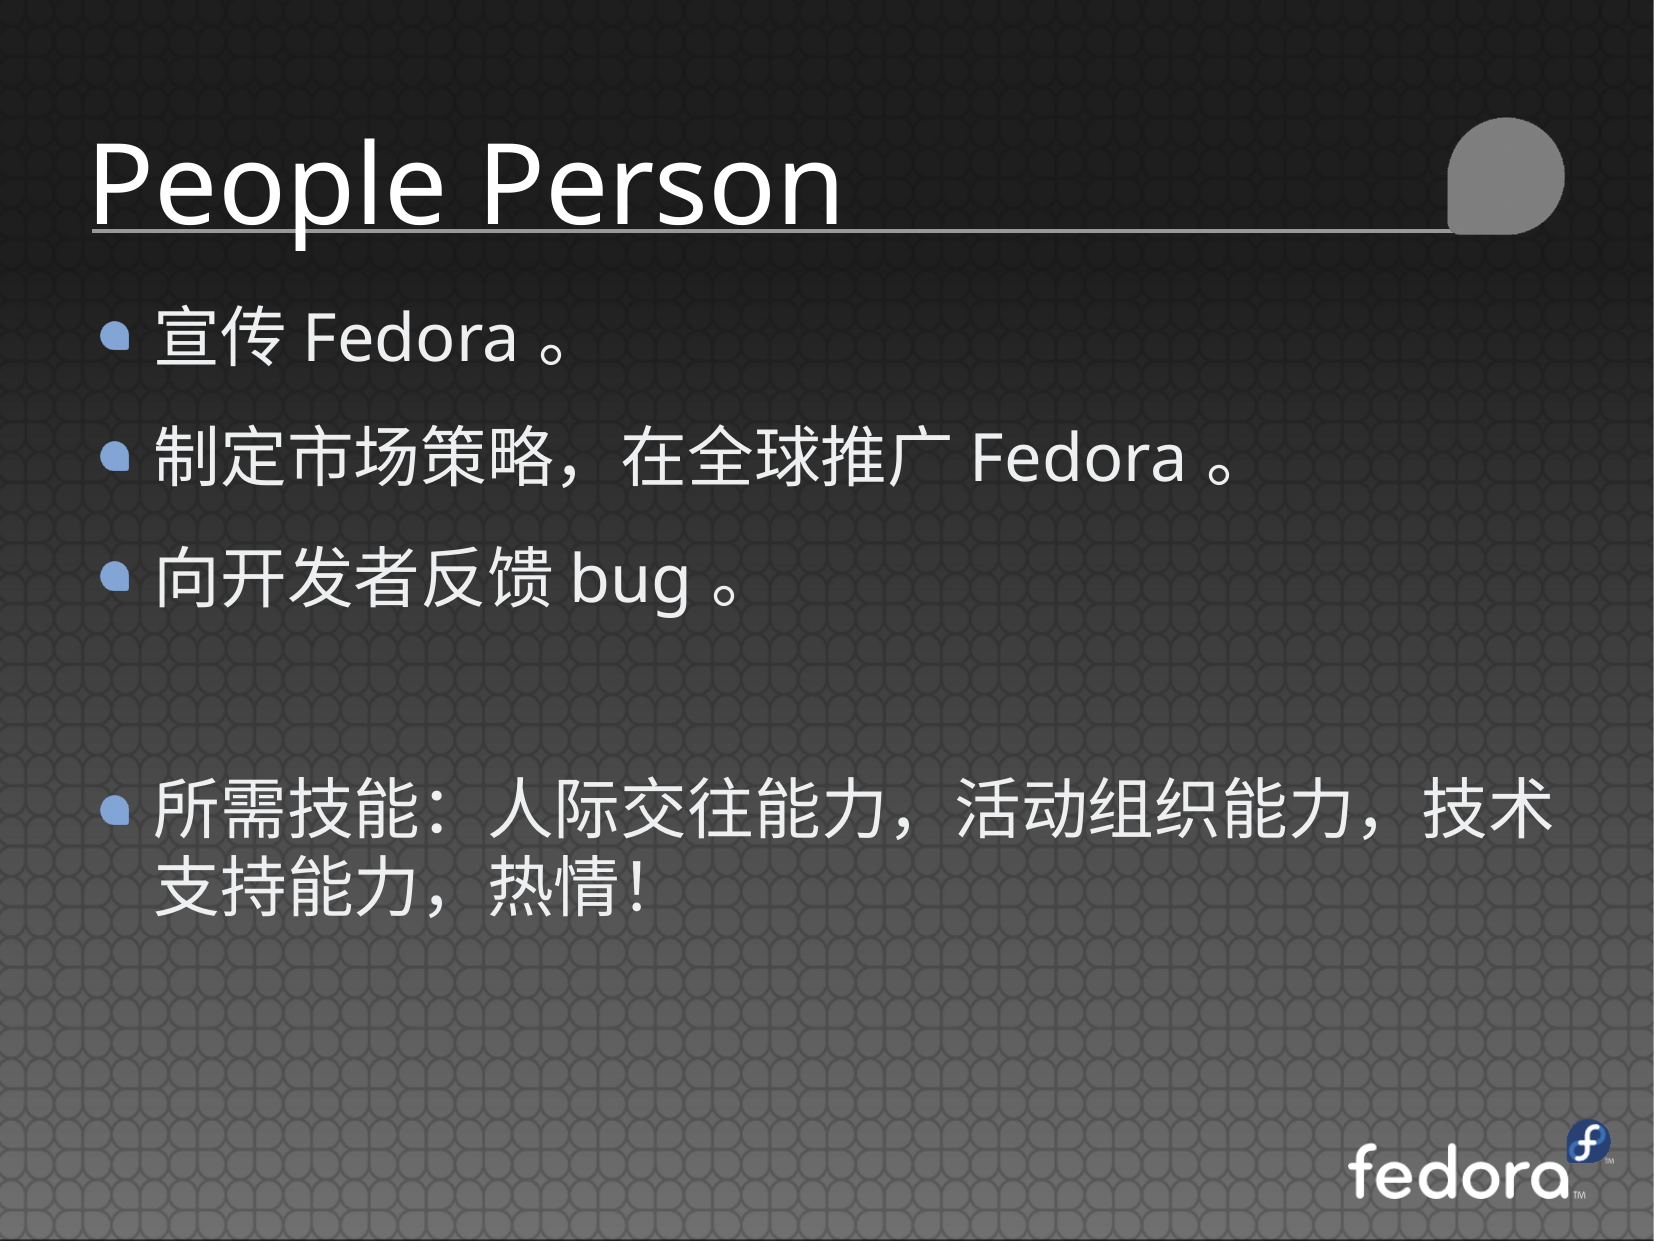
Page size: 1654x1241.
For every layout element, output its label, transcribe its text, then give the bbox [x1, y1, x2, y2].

title People Person [86, 112, 1576, 249]
list 宣传Fedora。 制定市场策略，在全球推广Fedora。 向开发者反馈bug。 所需技能：人际交往能力，活动组织能力，技术支持能力，热情！ [82, 290, 1571, 1241]
picture [0, 0, 1654, 1241]
